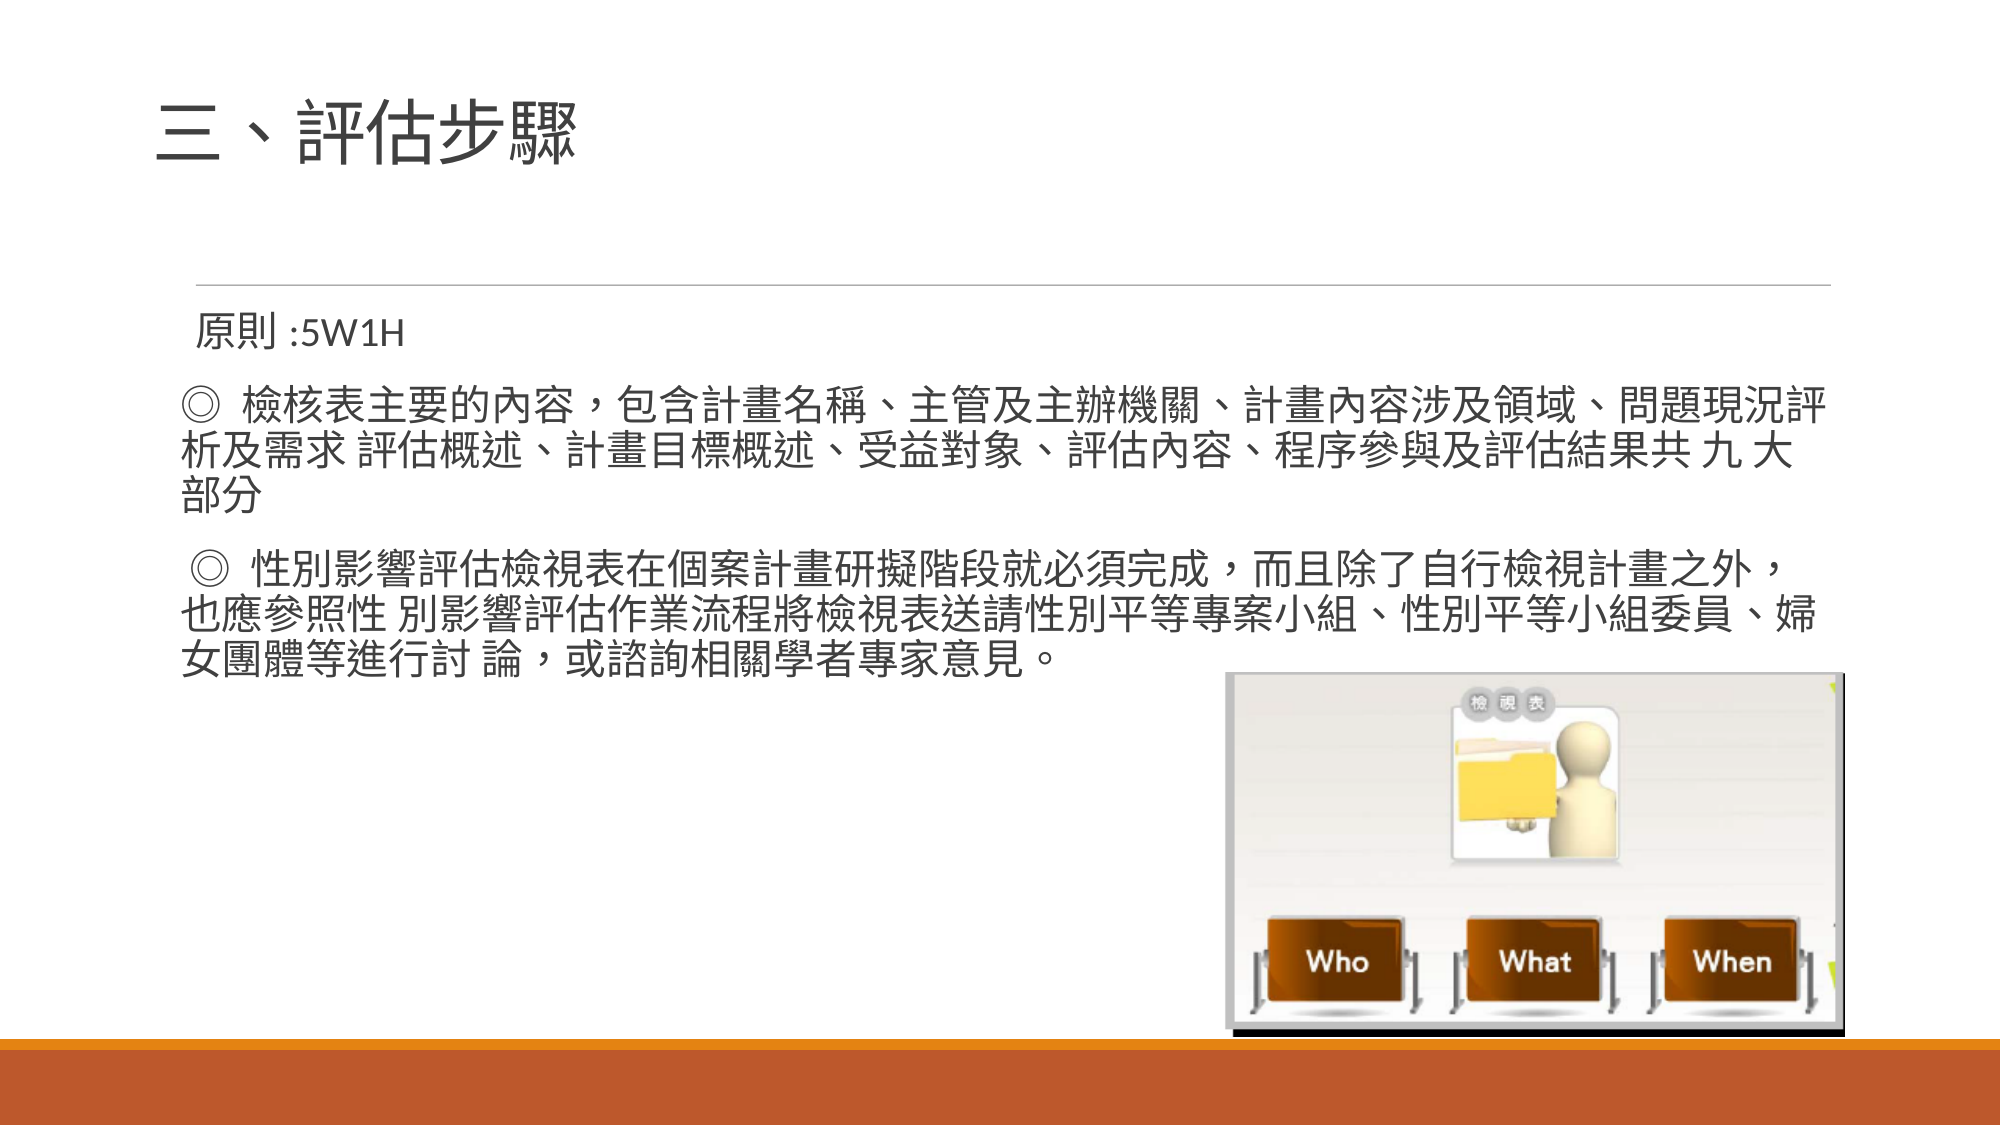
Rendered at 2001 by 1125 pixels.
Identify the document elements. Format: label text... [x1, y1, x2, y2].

picture [1213, 672, 1845, 1037]
list 原則:5W1H ◎ 檢核表主要的內容，包含計畫名稱、主管及主辦機關、計畫內容涉及領域、問題現況評析及需求 評估概述、計畫目標概述、受益對象、評估內容、程序參與及評估結果共 九 大部分 ◎ 性別影響評估檢視表在個案計畫研擬階段就必須完成，而且除了自行檢視計畫之外，也應參照性 別影響評估作業流程將檢視表送請性別平等專案小組、性別平等小組委員、婦女團體等進行討 論，或諮詢相關學者專家意見。 [180, 302, 1830, 963]
title 三、評估步驟 [137, 92, 1863, 269]
